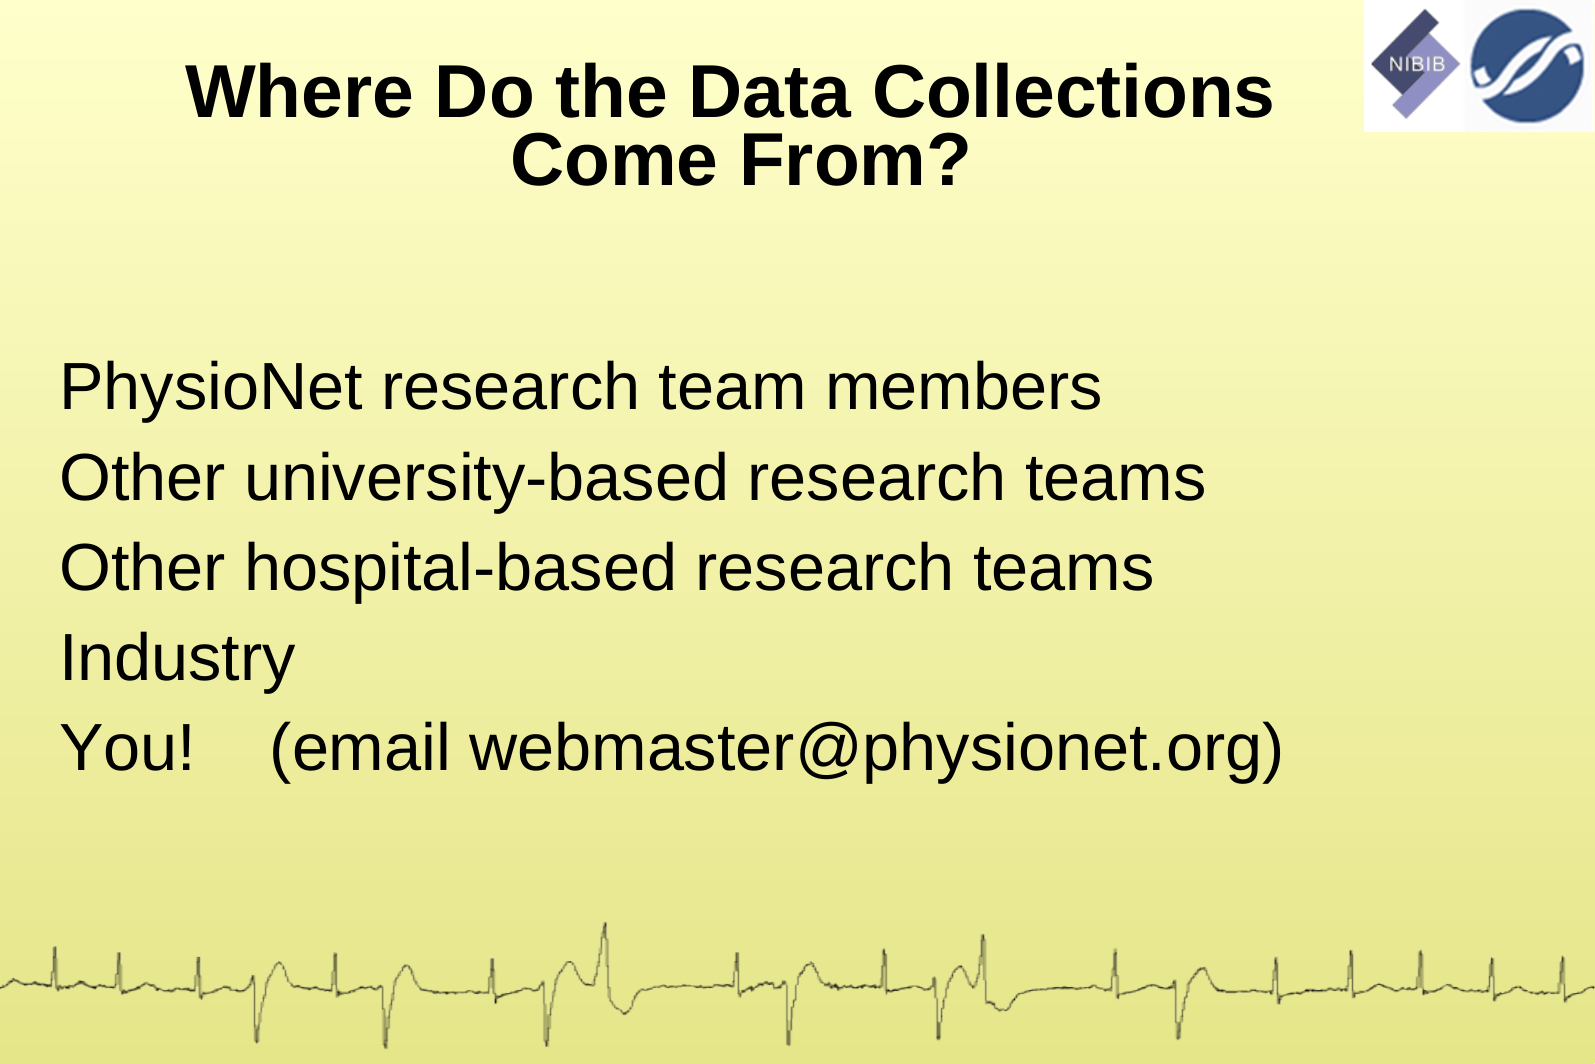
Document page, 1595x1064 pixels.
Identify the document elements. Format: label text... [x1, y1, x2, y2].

list PhysioNet research team members Other university-based research teams Other hospital-based research teams Industry You! (email webmaster@physionet.org) [41, 361, 1522, 815]
picture [0, 913, 1595, 1064]
picture [1364, 0, 1595, 132]
title Where Do the Data Collections Come From? [0, 42, 1478, 220]
